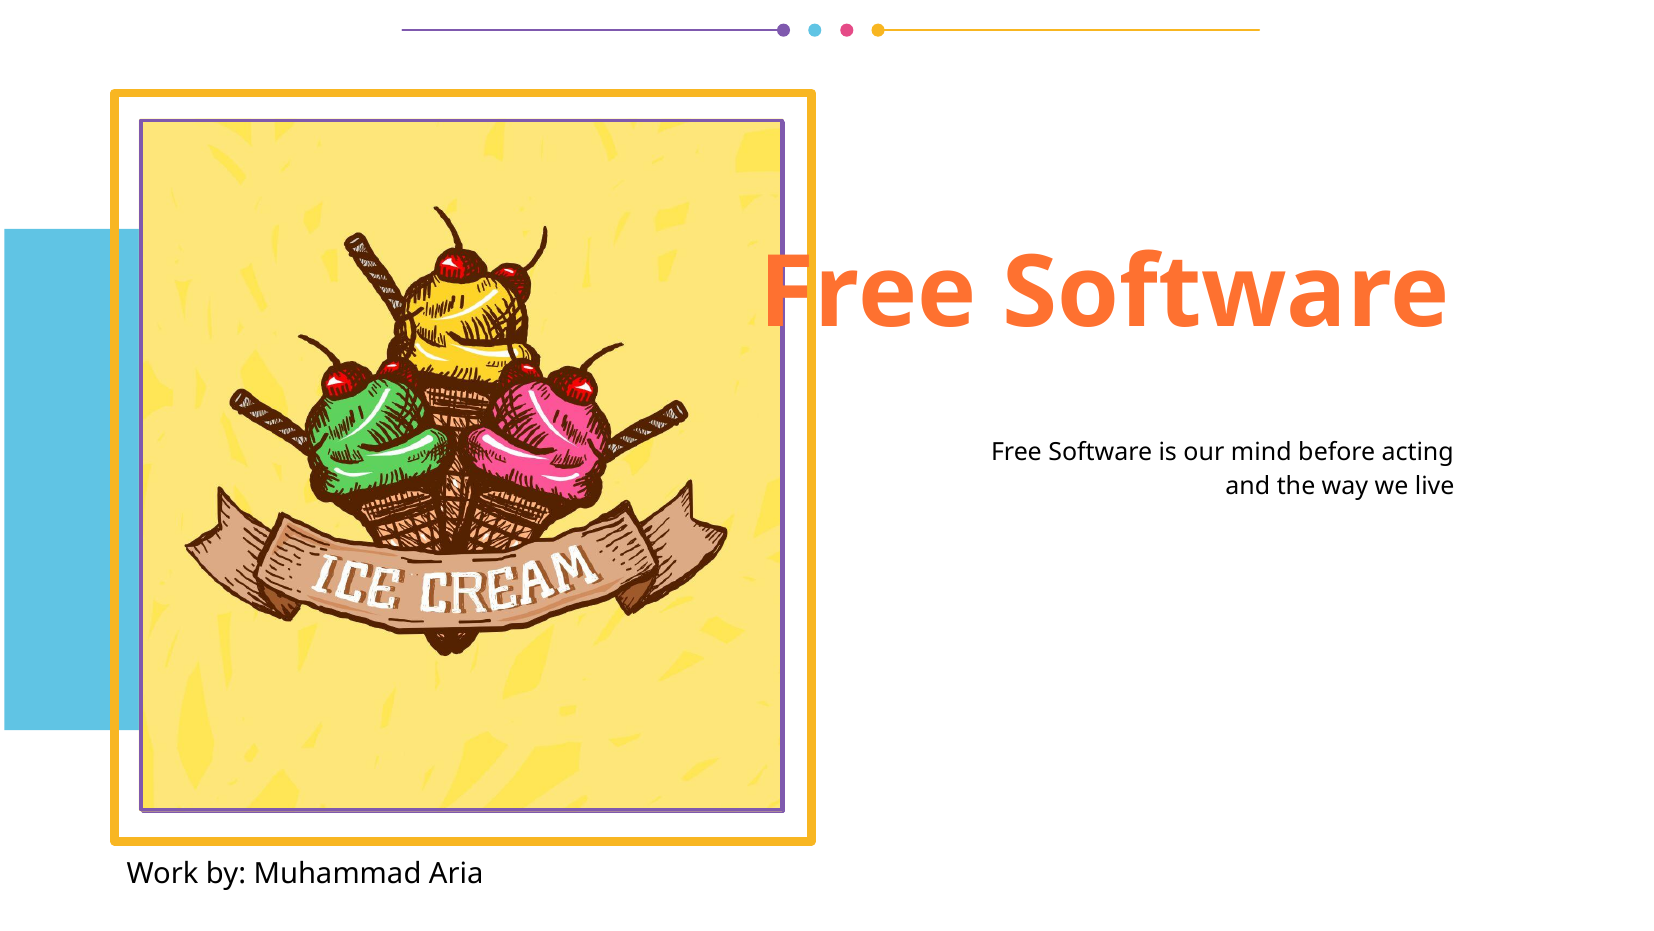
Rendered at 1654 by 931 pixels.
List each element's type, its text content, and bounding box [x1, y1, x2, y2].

title Free Software is our mind before acting and the way we live [990, 375, 1455, 560]
text_box [143, 122, 780, 808]
title Free Software [671, 171, 1451, 405]
text_box Work by: Muhammad Aria [111, 844, 520, 900]
